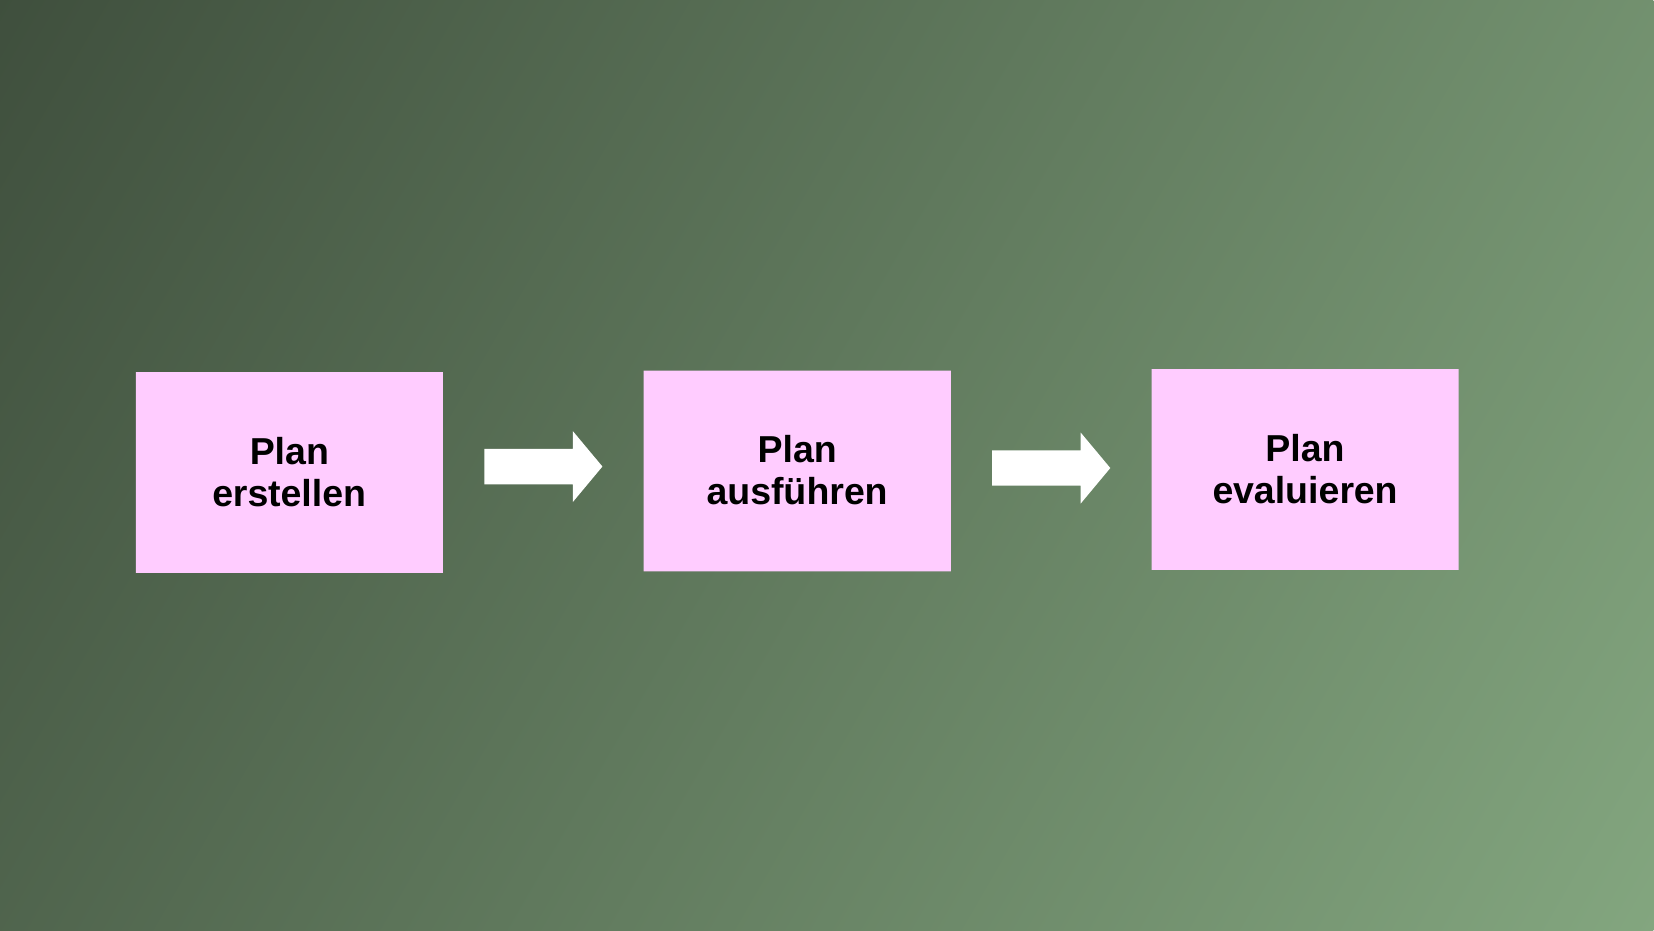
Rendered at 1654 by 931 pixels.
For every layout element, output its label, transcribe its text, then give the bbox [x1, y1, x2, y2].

text_box [484, 431, 603, 503]
text_box Plan evaluieren [1151, 369, 1459, 570]
text_box [992, 432, 1111, 504]
text_box Plan ausführen [643, 370, 951, 572]
text_box Plan erstellen [135, 372, 443, 573]
